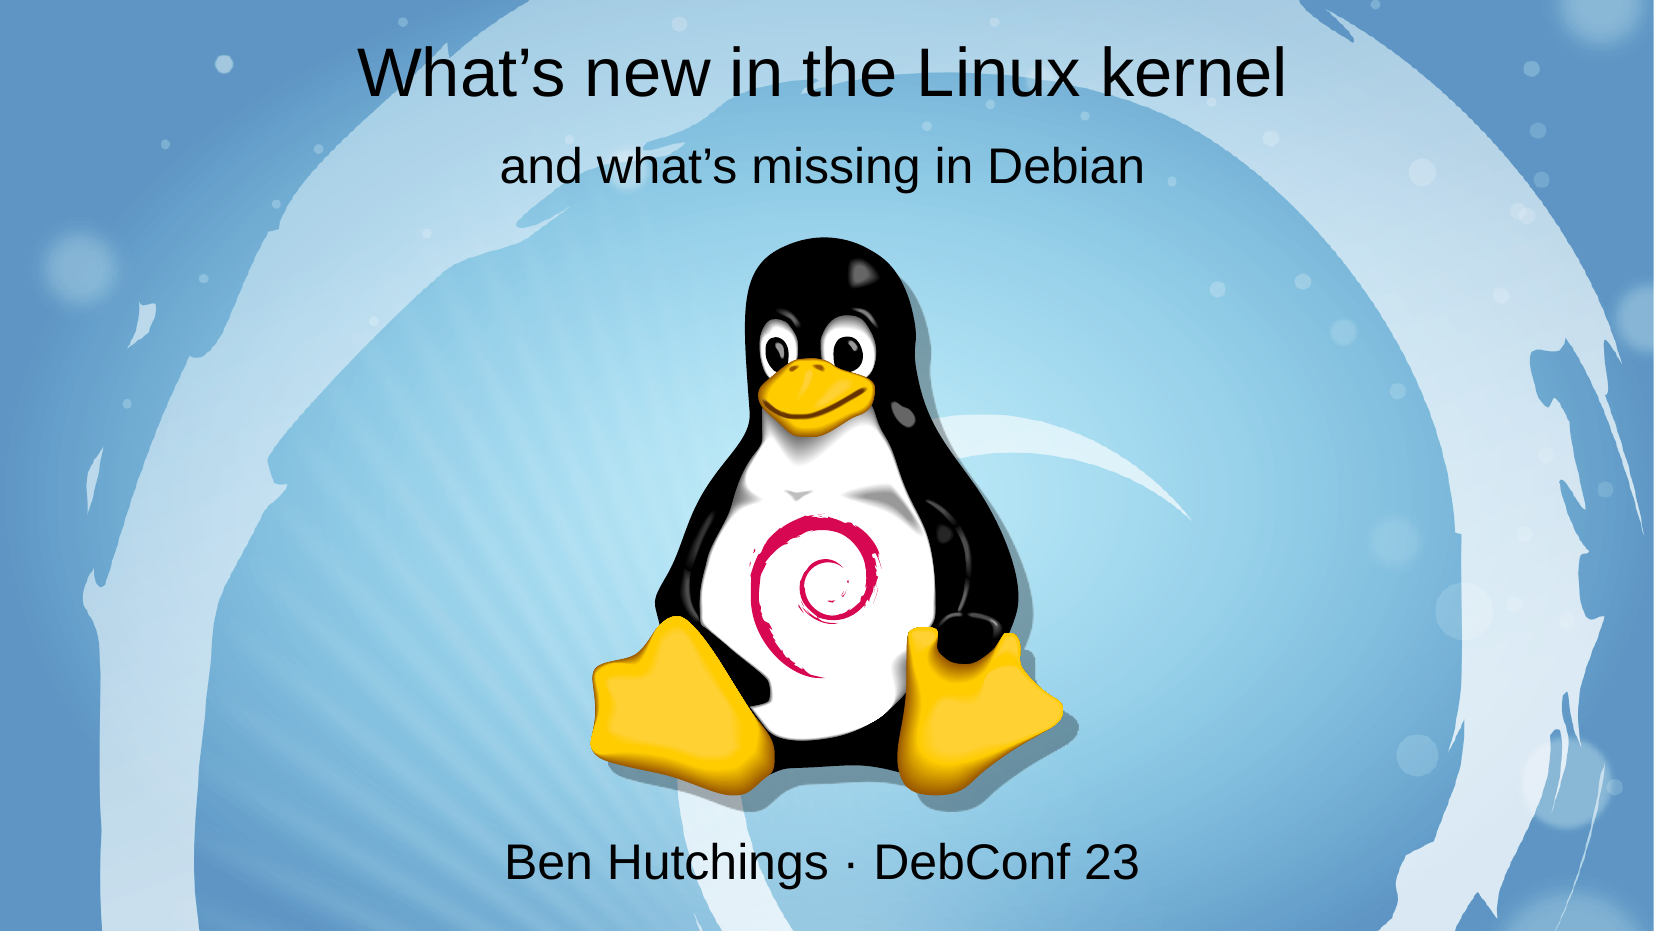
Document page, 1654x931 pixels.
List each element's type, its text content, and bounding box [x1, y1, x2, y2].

title What’s new in the Linux kernel [109, 0, 1536, 146]
text_box and what’s missing in Debian [160, 131, 1485, 202]
picture [0, 0, 1654, 931]
text_box Ben Hutchings · DebConf 23 [168, 826, 1477, 916]
